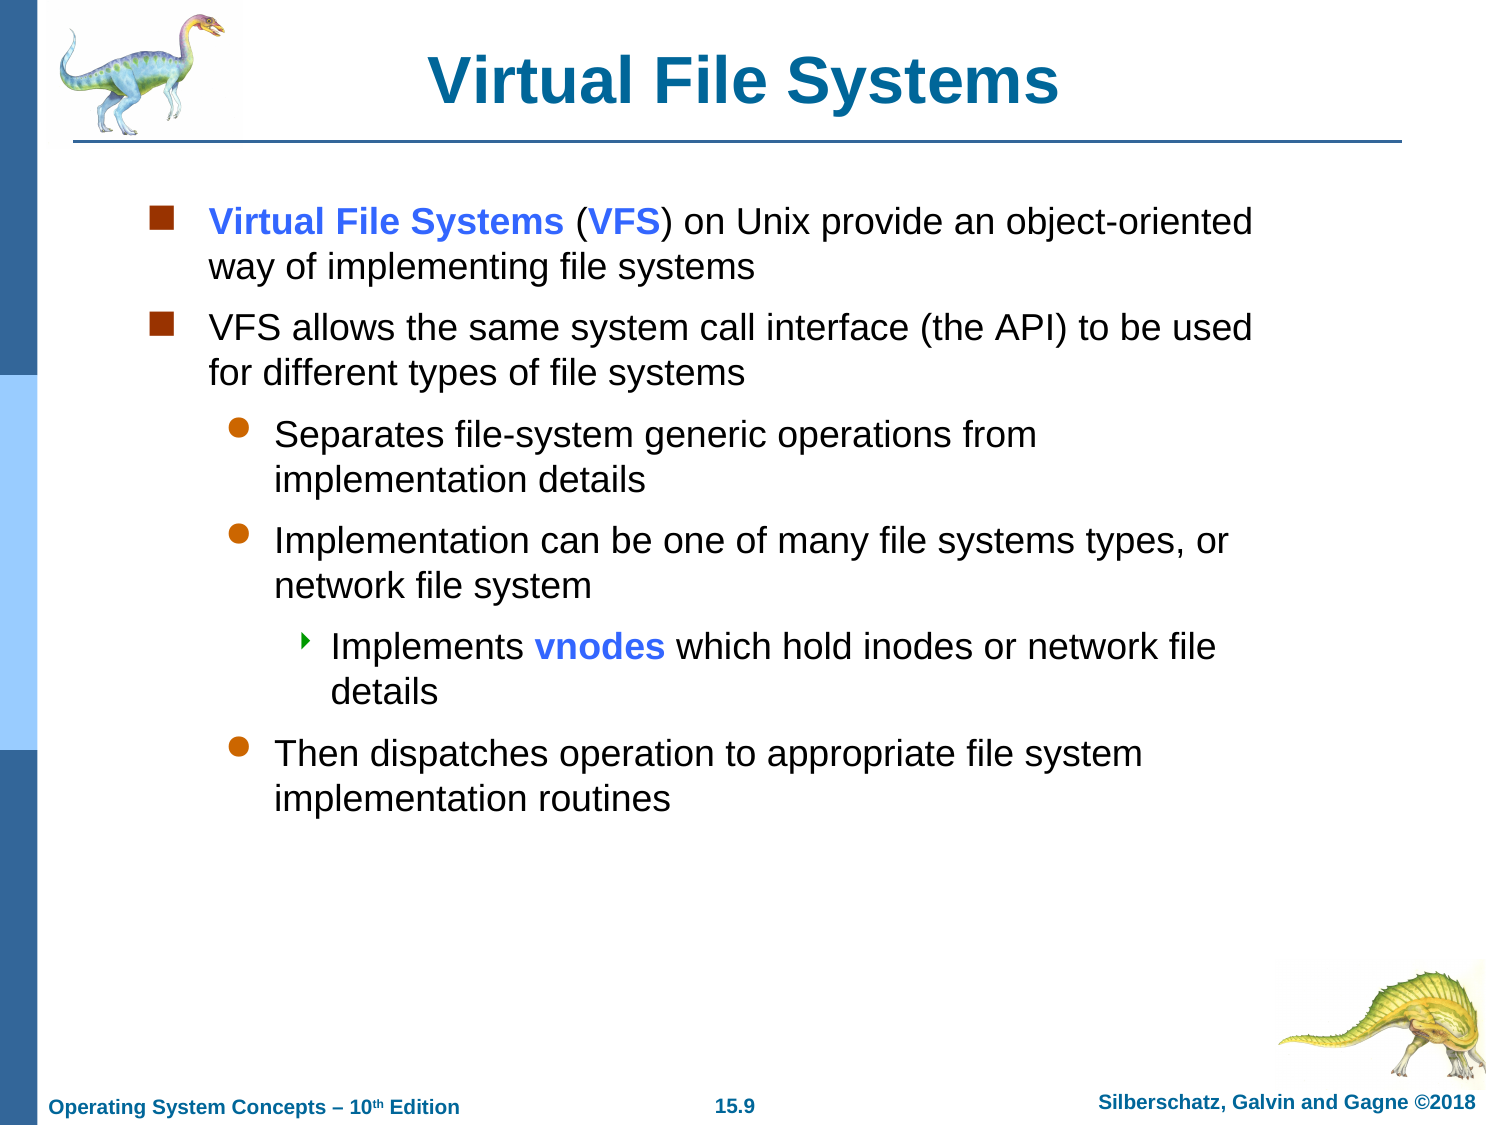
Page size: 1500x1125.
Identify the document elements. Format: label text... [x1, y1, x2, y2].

list Virtual File Systems (VFS) on Unix provide an object-oriented way of implementing file systems VFS allows the same system call interface (the API) to be used for different types of file systems Separates file-system generic operations from implementation details Implementation can be one of many file systems types, or network file system Implements vnodes which hold inodes or network file details Then dispatches operation to appropriate file system implementation routines [137, 189, 1314, 933]
picture [1275, 959, 1486, 1090]
picture [1415, 1094, 1423, 1099]
picture [46, 0, 243, 149]
title Virtual File Systems [191, 29, 1298, 125]
